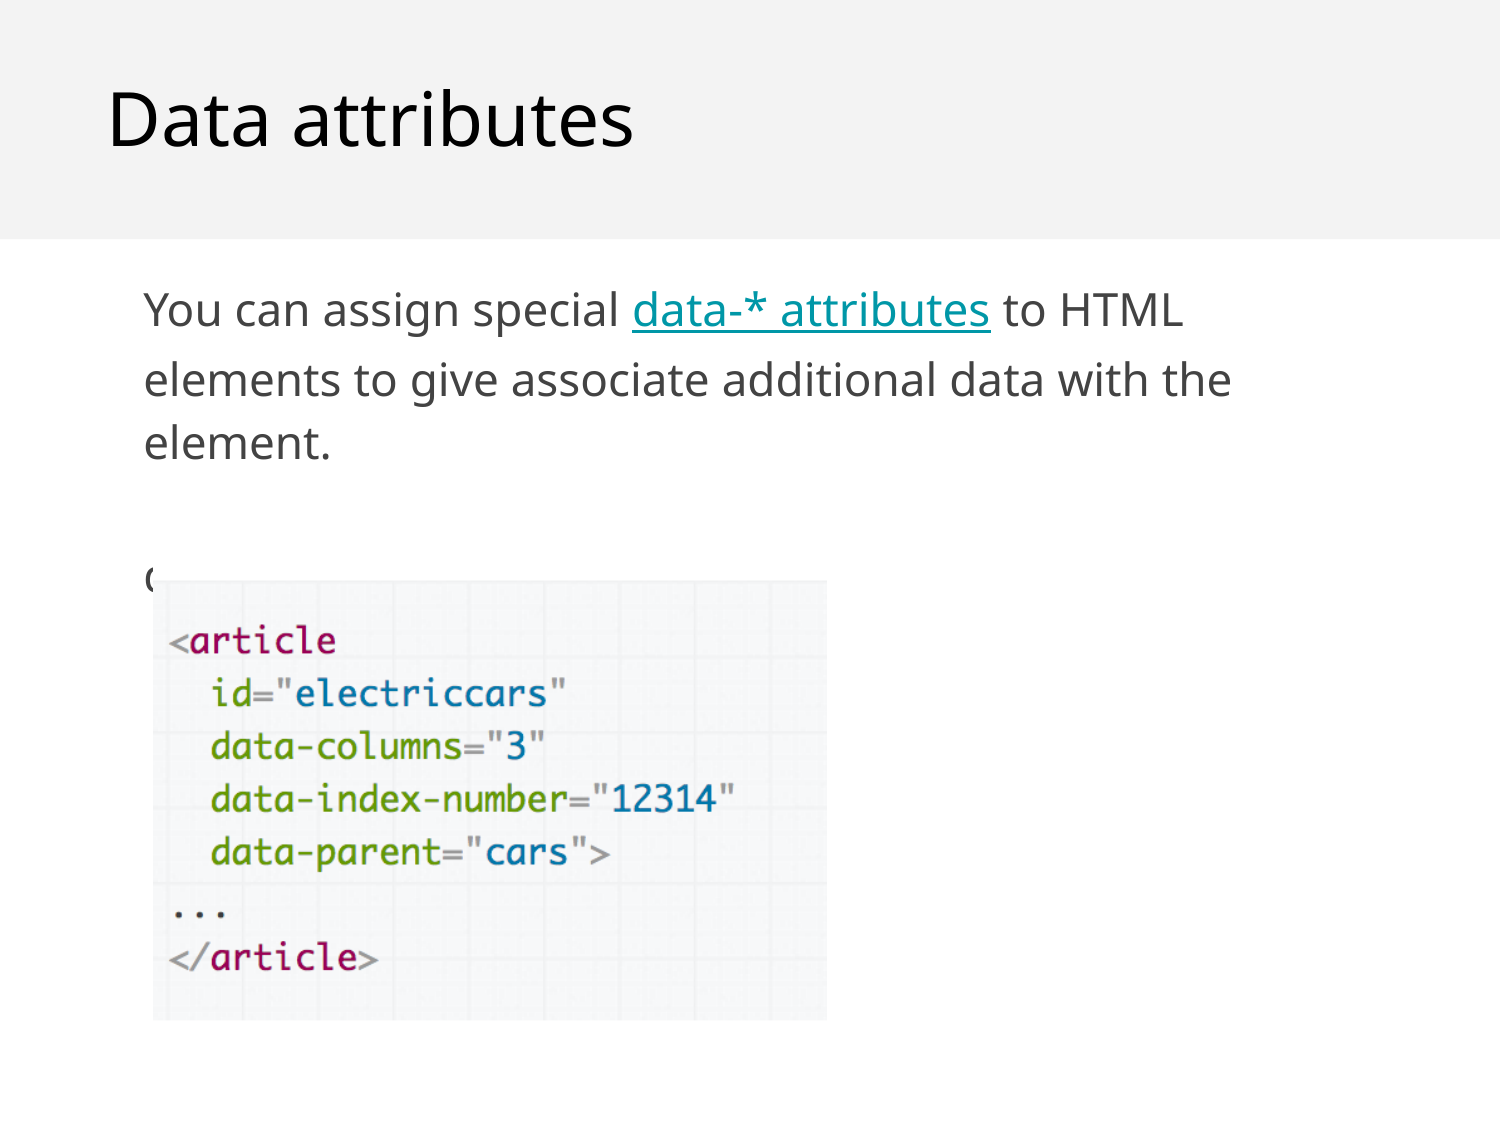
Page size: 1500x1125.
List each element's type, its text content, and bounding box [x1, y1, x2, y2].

list You can assign special data-* attributes to HTML elements to give associate additional data with the element. data-your-name="Your Value" [128, 255, 1372, 1004]
title Data attributes [91, 56, 1335, 183]
picture [153, 553, 827, 1028]
